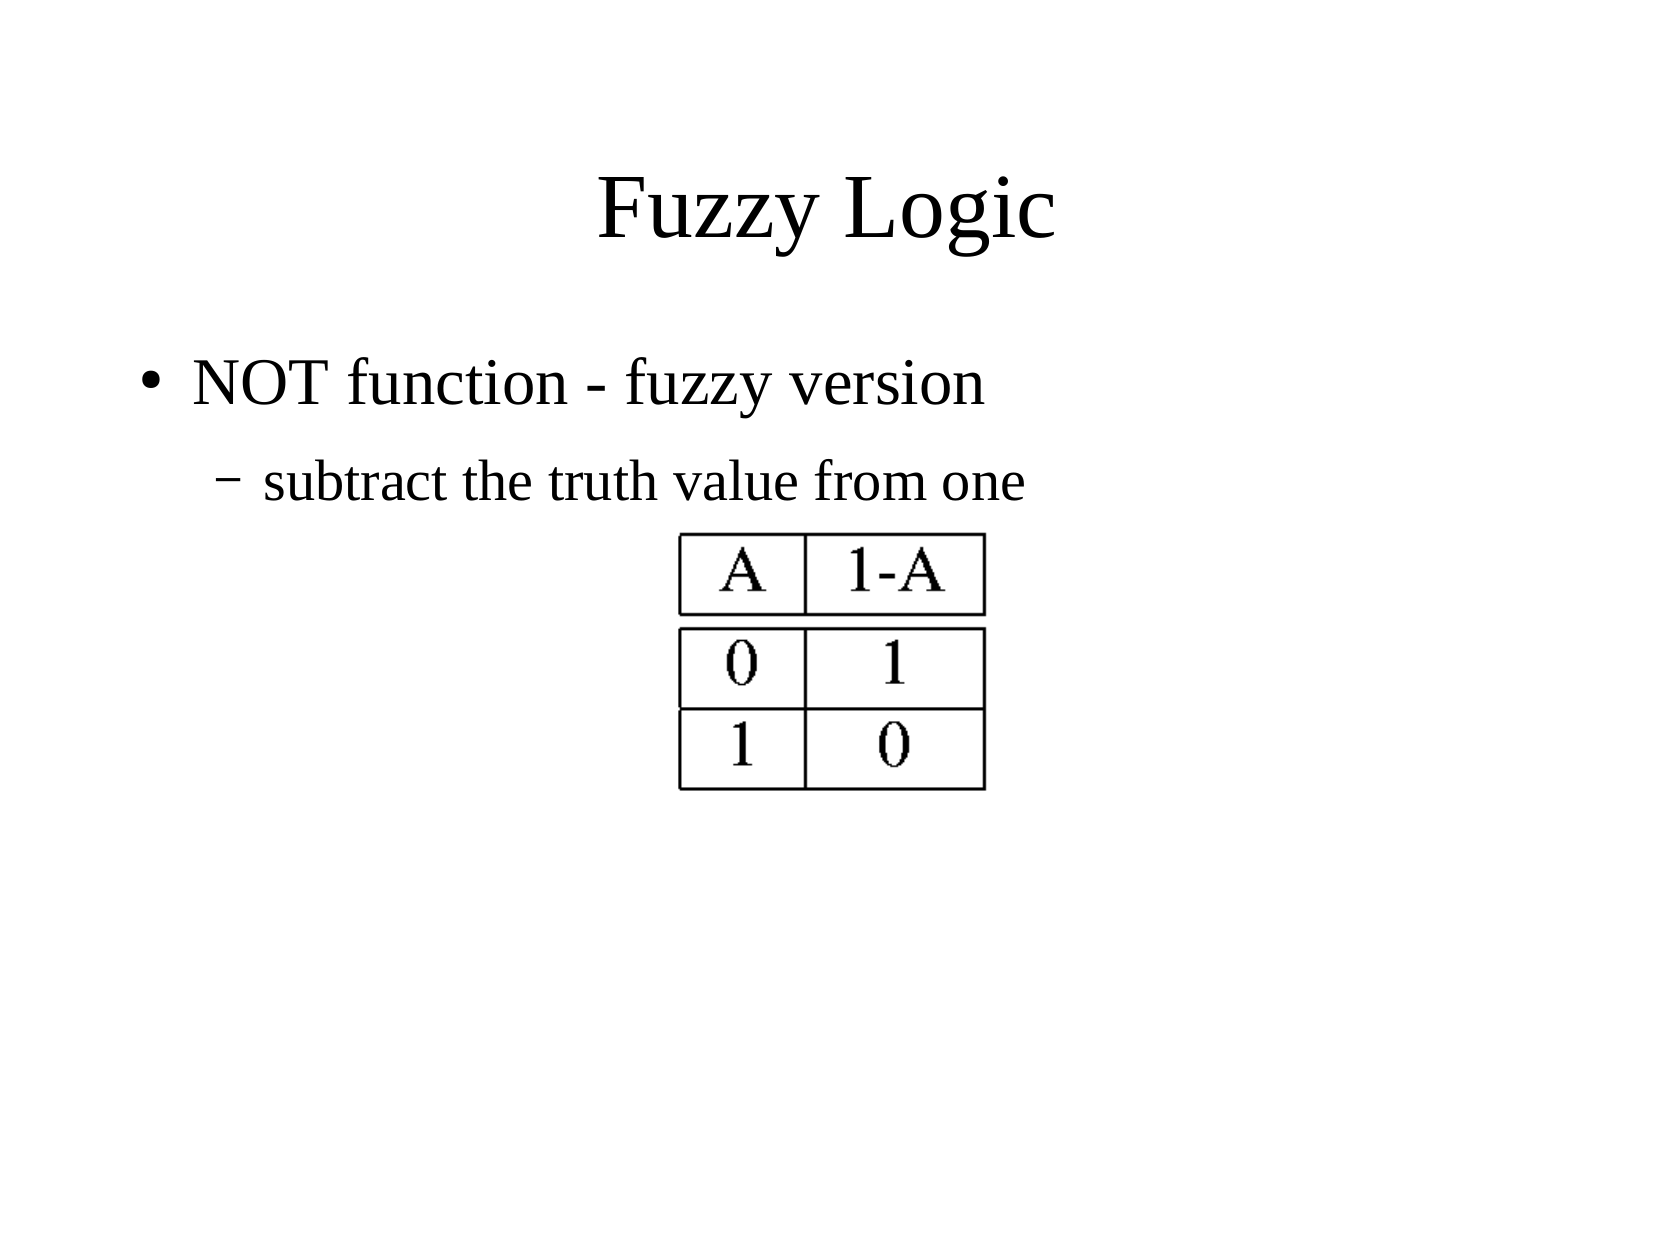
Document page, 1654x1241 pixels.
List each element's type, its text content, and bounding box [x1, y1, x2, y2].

list NOT function - fuzzy version subtract the truth value from one [121, 344, 1534, 1127]
chart [677, 530, 991, 794]
title Fuzzy Logic [121, 102, 1534, 311]
